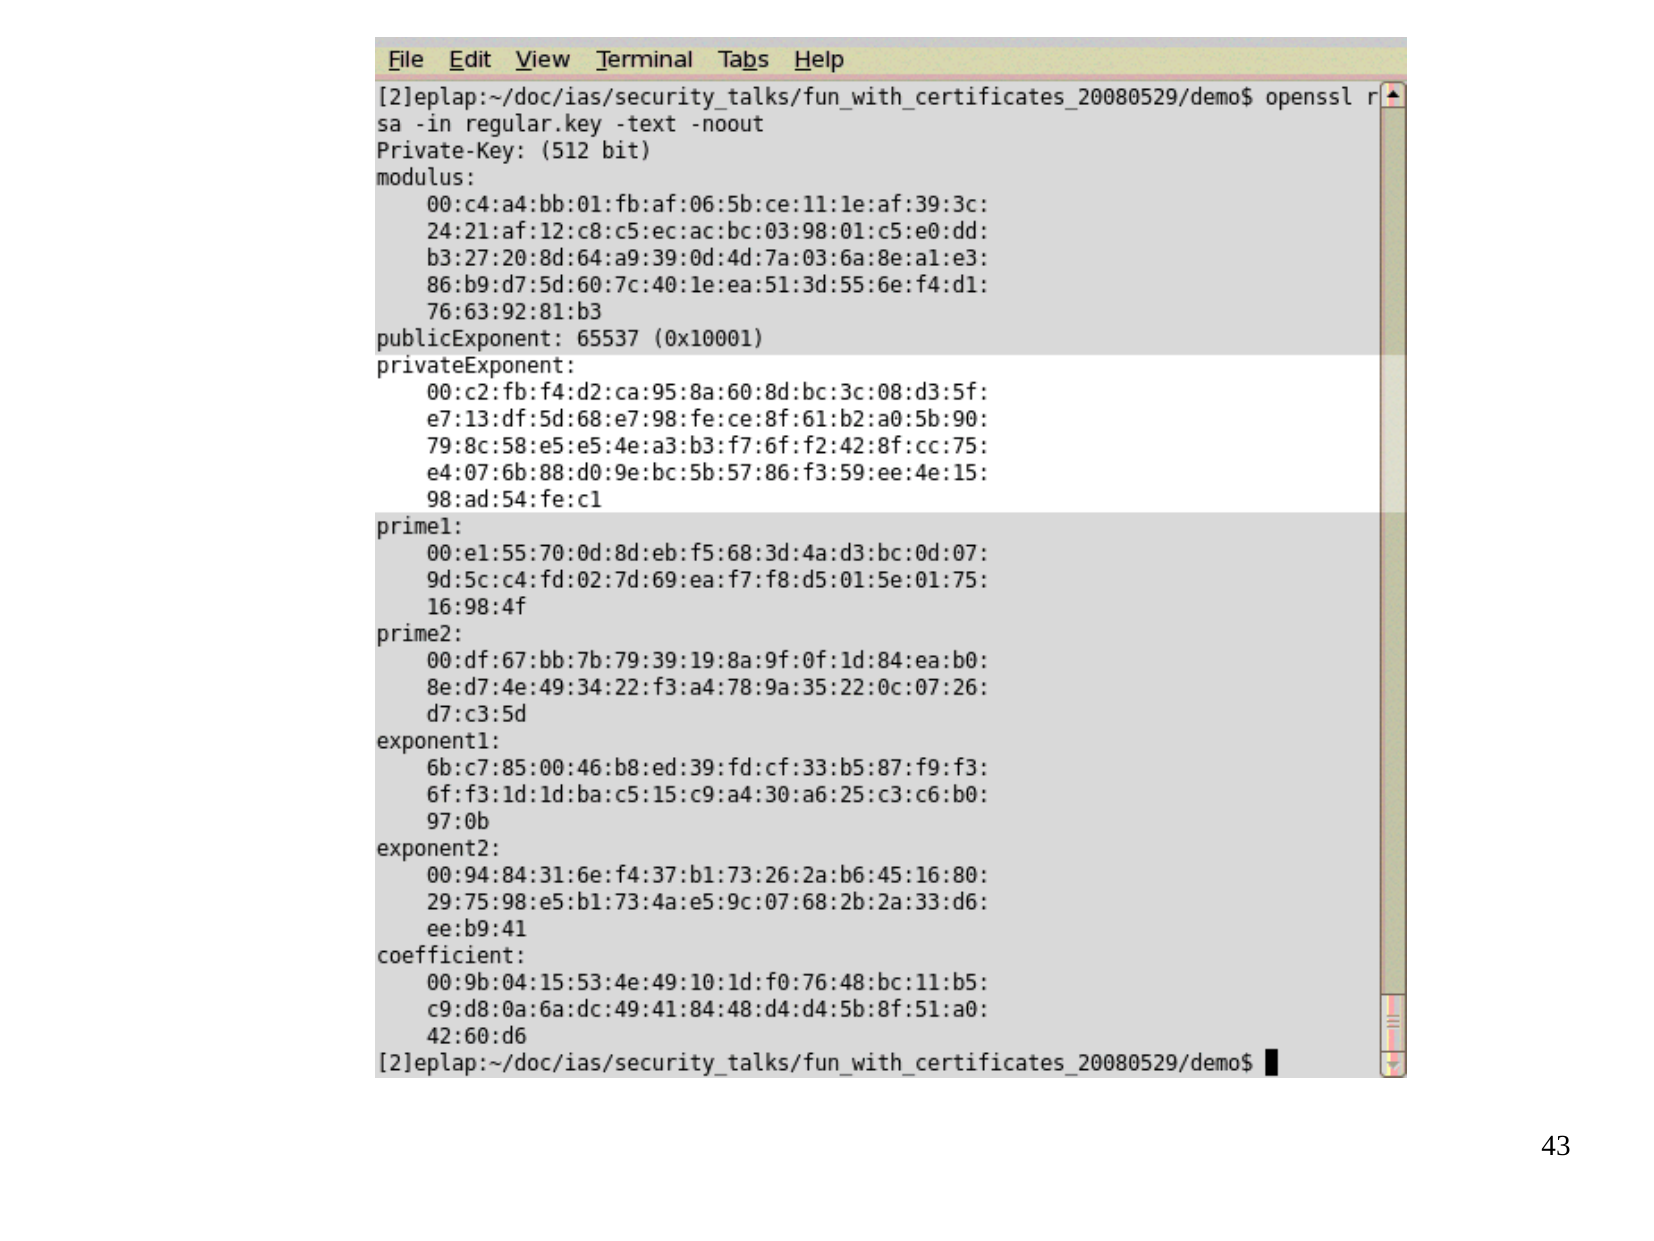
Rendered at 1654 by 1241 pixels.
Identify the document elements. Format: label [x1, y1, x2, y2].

picture [375, 37, 1407, 1078]
